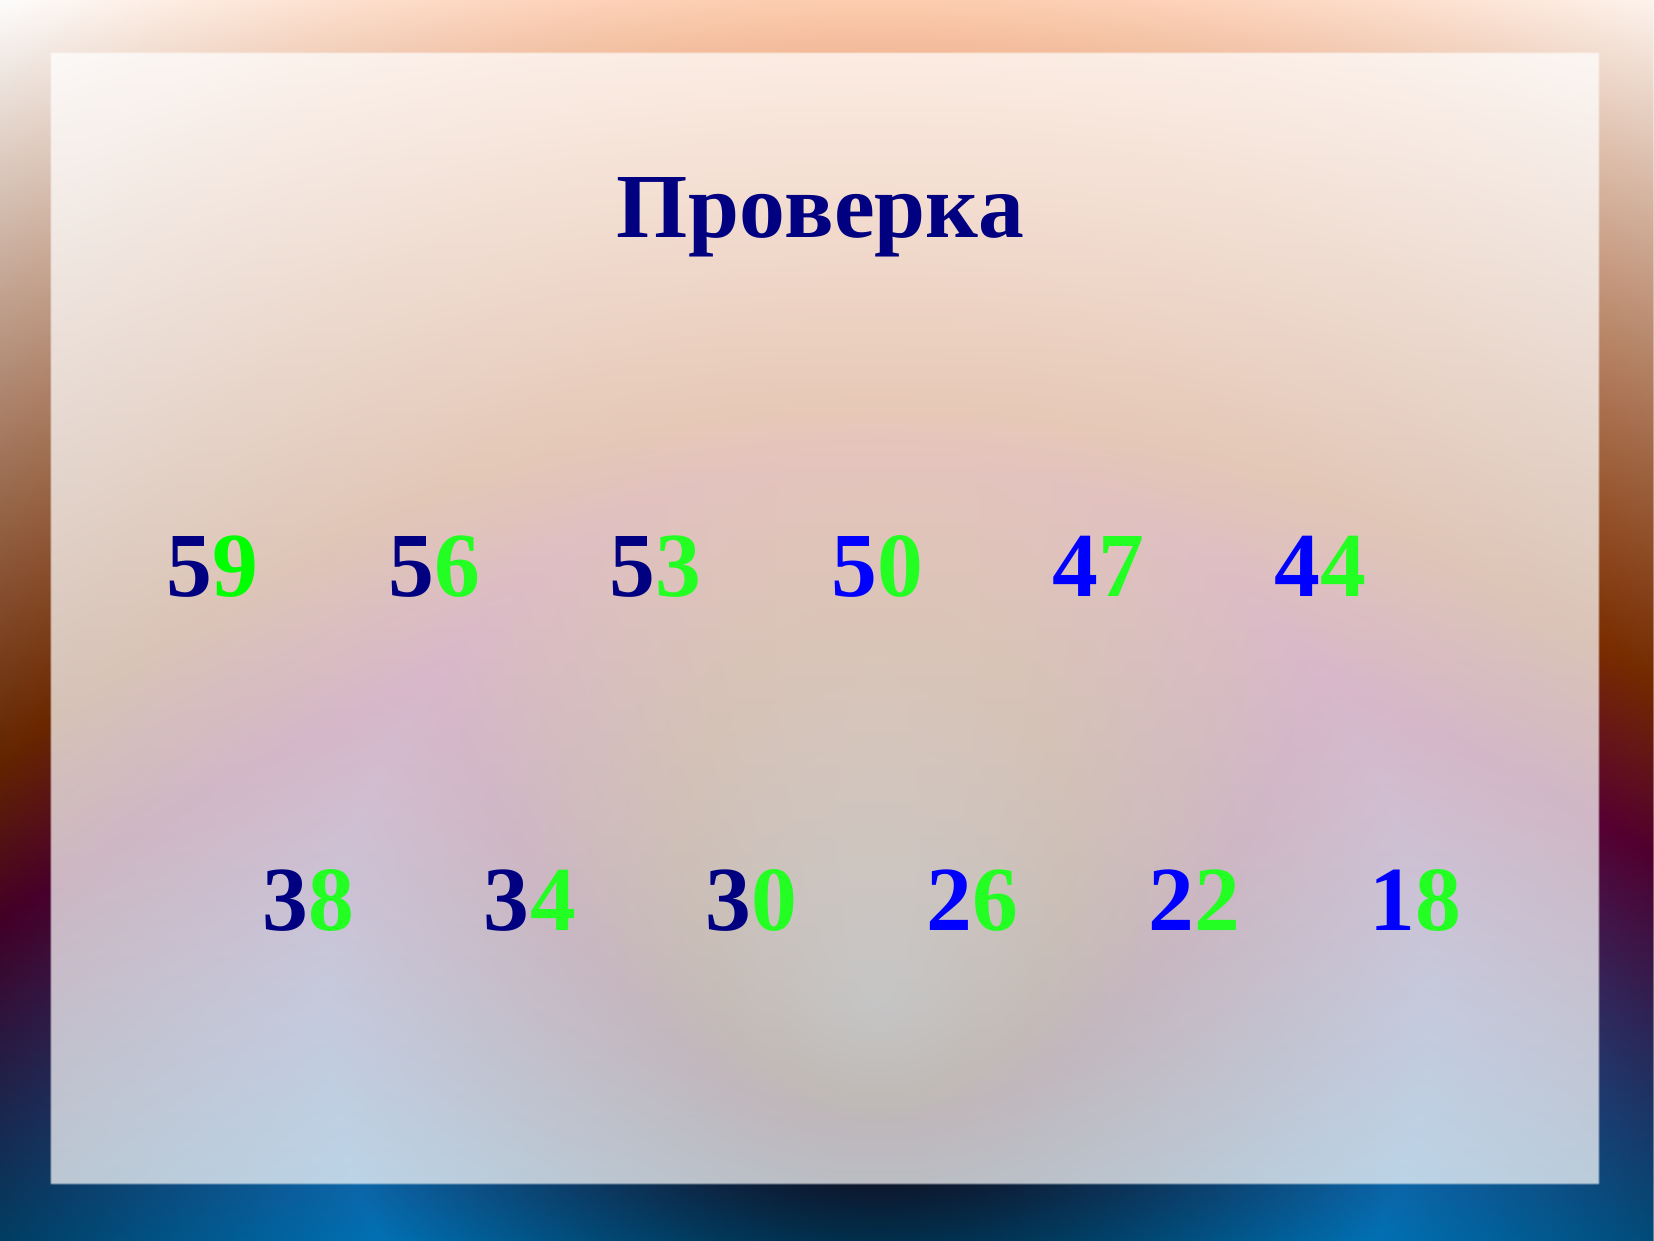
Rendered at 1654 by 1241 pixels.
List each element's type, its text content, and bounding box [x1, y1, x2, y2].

title Проверка [76, 88, 1565, 325]
list 38 34 30 26 22 18 [82, 717, 1571, 1109]
picture [0, 0, 1654, 1241]
list 59 56 53 50 47 44 [88, 383, 1577, 768]
